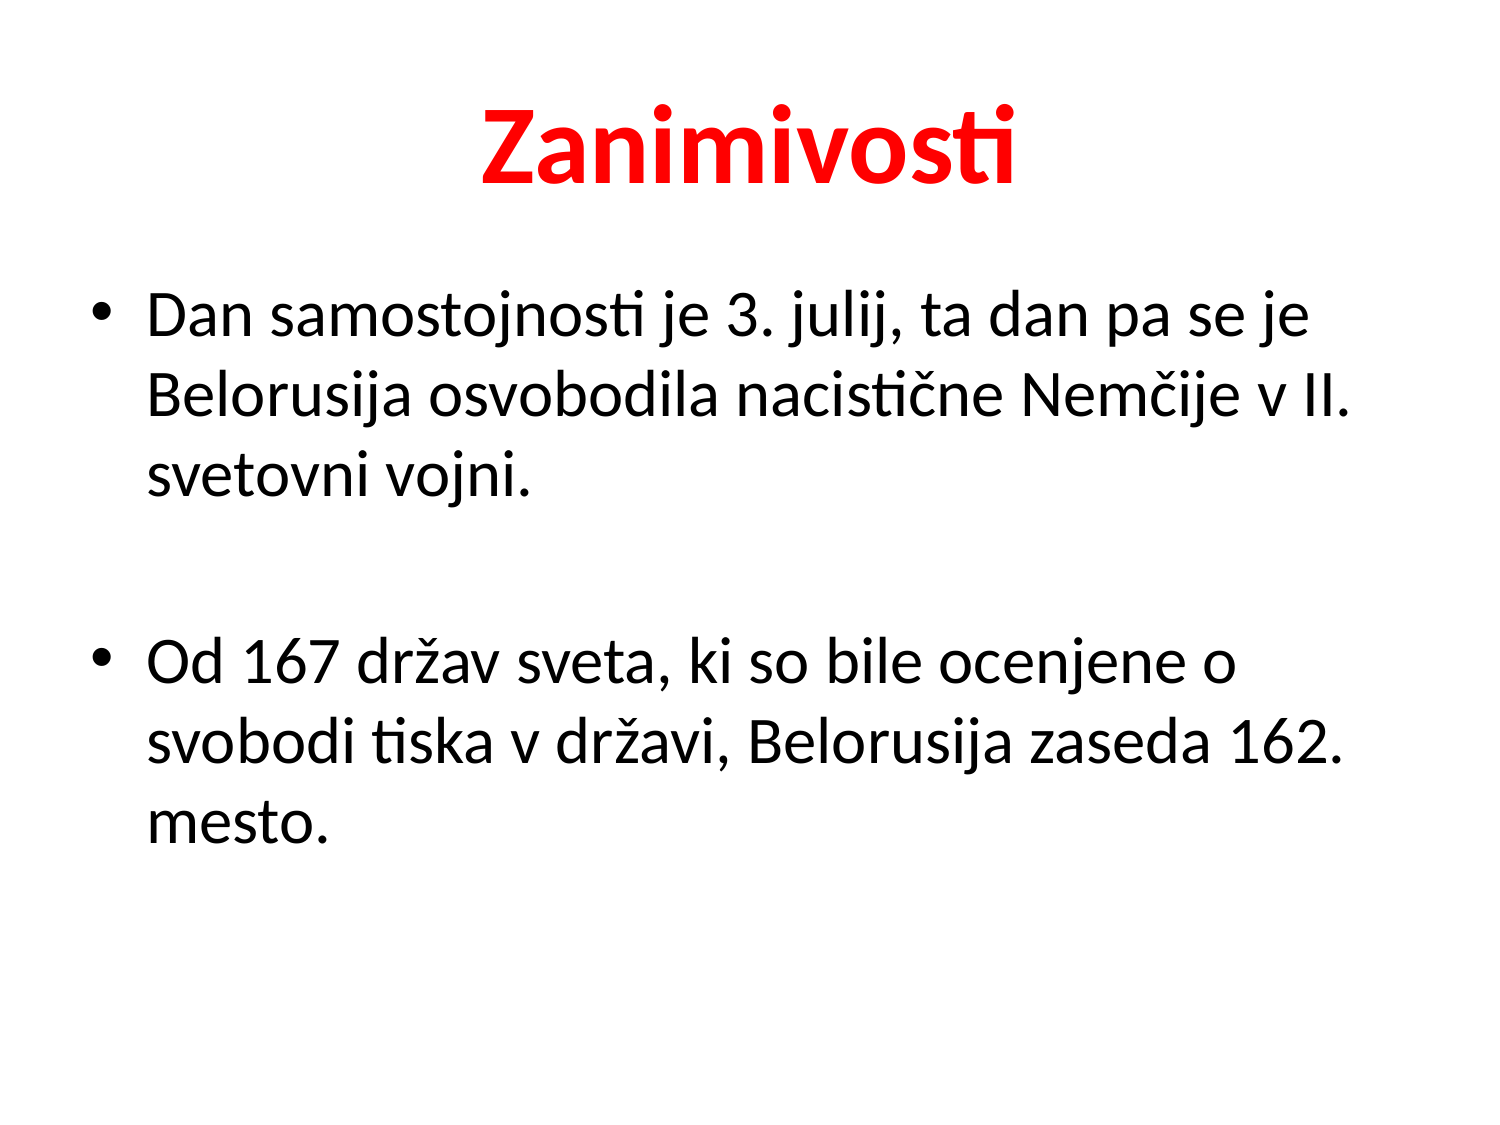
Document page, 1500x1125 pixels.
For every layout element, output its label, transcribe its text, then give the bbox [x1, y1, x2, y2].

title Zanimivosti [75, 45, 1425, 233]
list Dan samostojnosti je 3. julij, ta dan pa se je Belorusija osvobodila nacistične Nemčije v II. svetovni vojni. Od 167 držav sveta, ki so bile ocenjene o svobodi tiska v državi, Belorusija zaseda 162. mesto. [75, 262, 1425, 1005]
